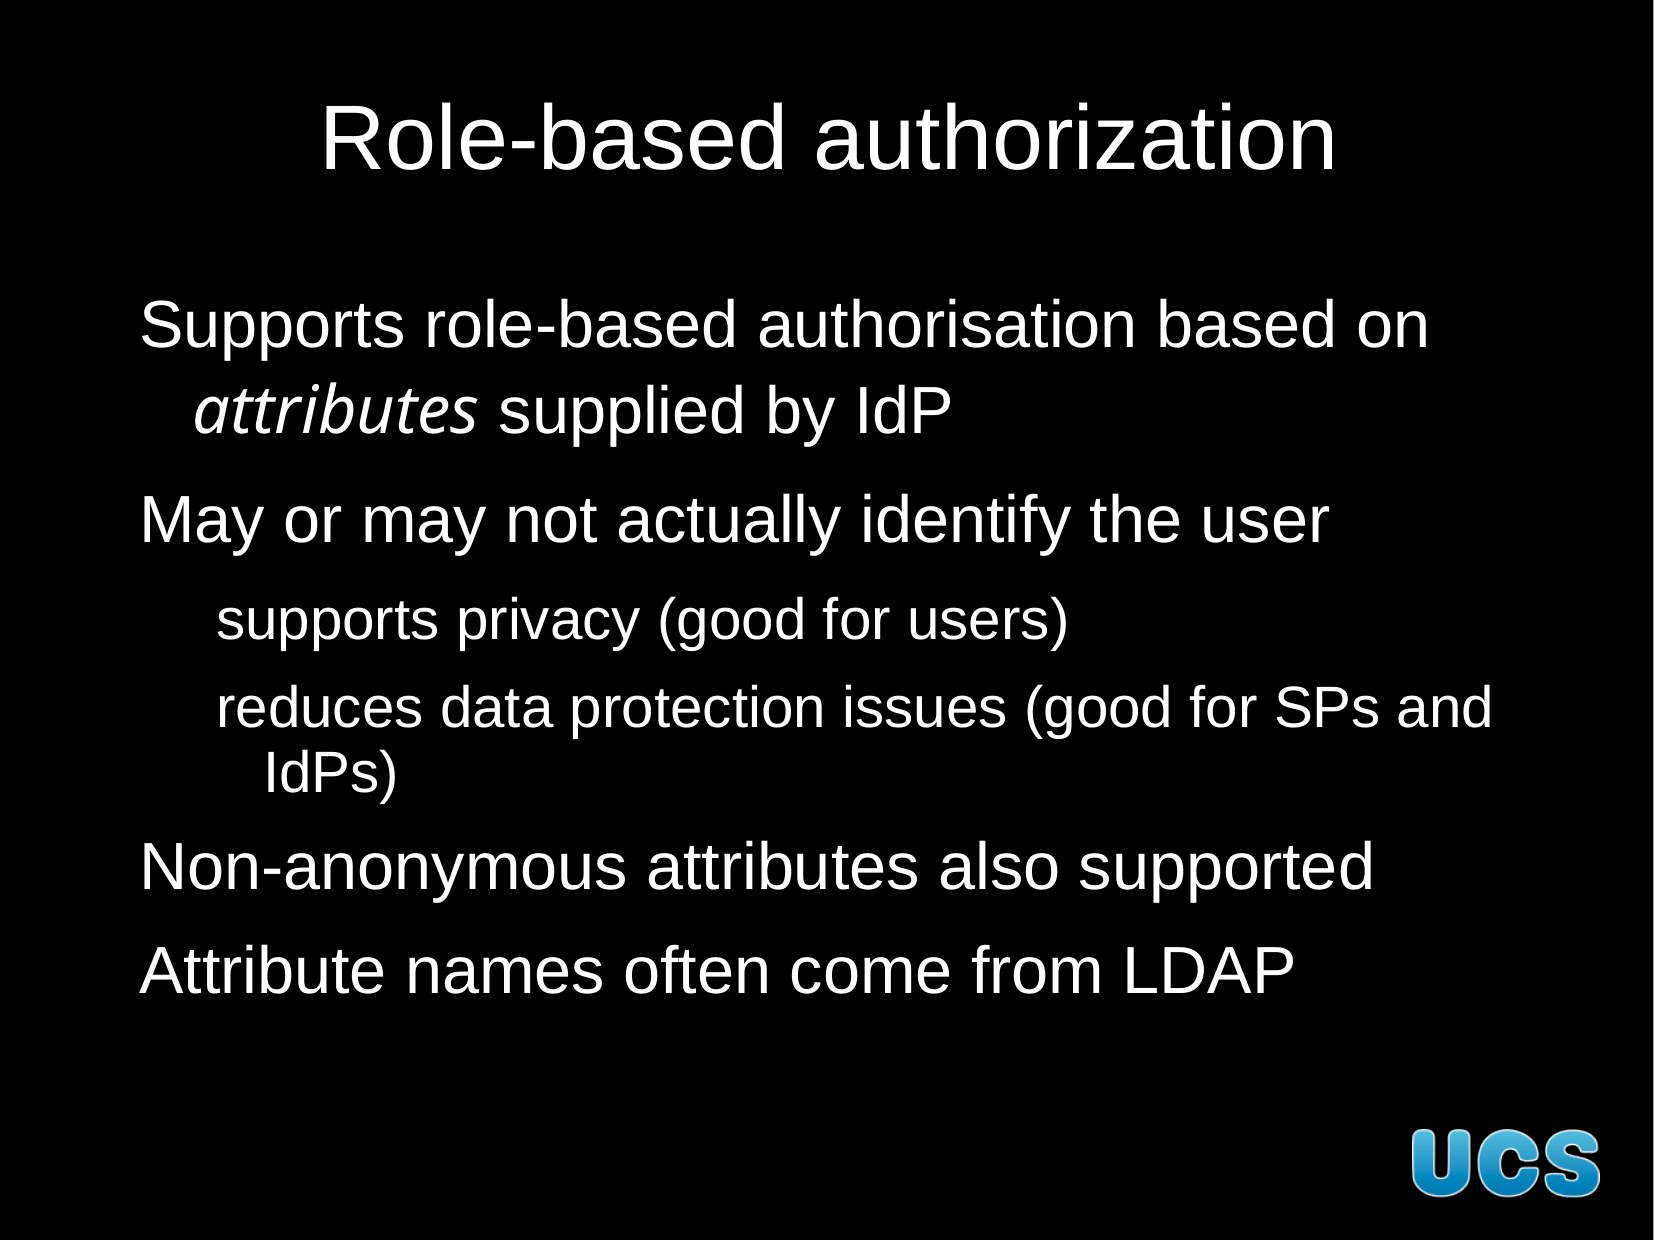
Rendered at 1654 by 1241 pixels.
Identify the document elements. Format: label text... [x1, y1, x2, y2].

list Supports role-based authorisation based on attributes supplied by IdP May or may not actually identify the user supports privacy (good for users) reduces data protection issues (good for SPs and IdPs) Non-anonymous attributes also supported Attribute names often come from LDAP [121, 287, 1534, 1191]
title Role-based authorization [123, 34, 1536, 242]
picture [1412, 1129, 1600, 1199]
